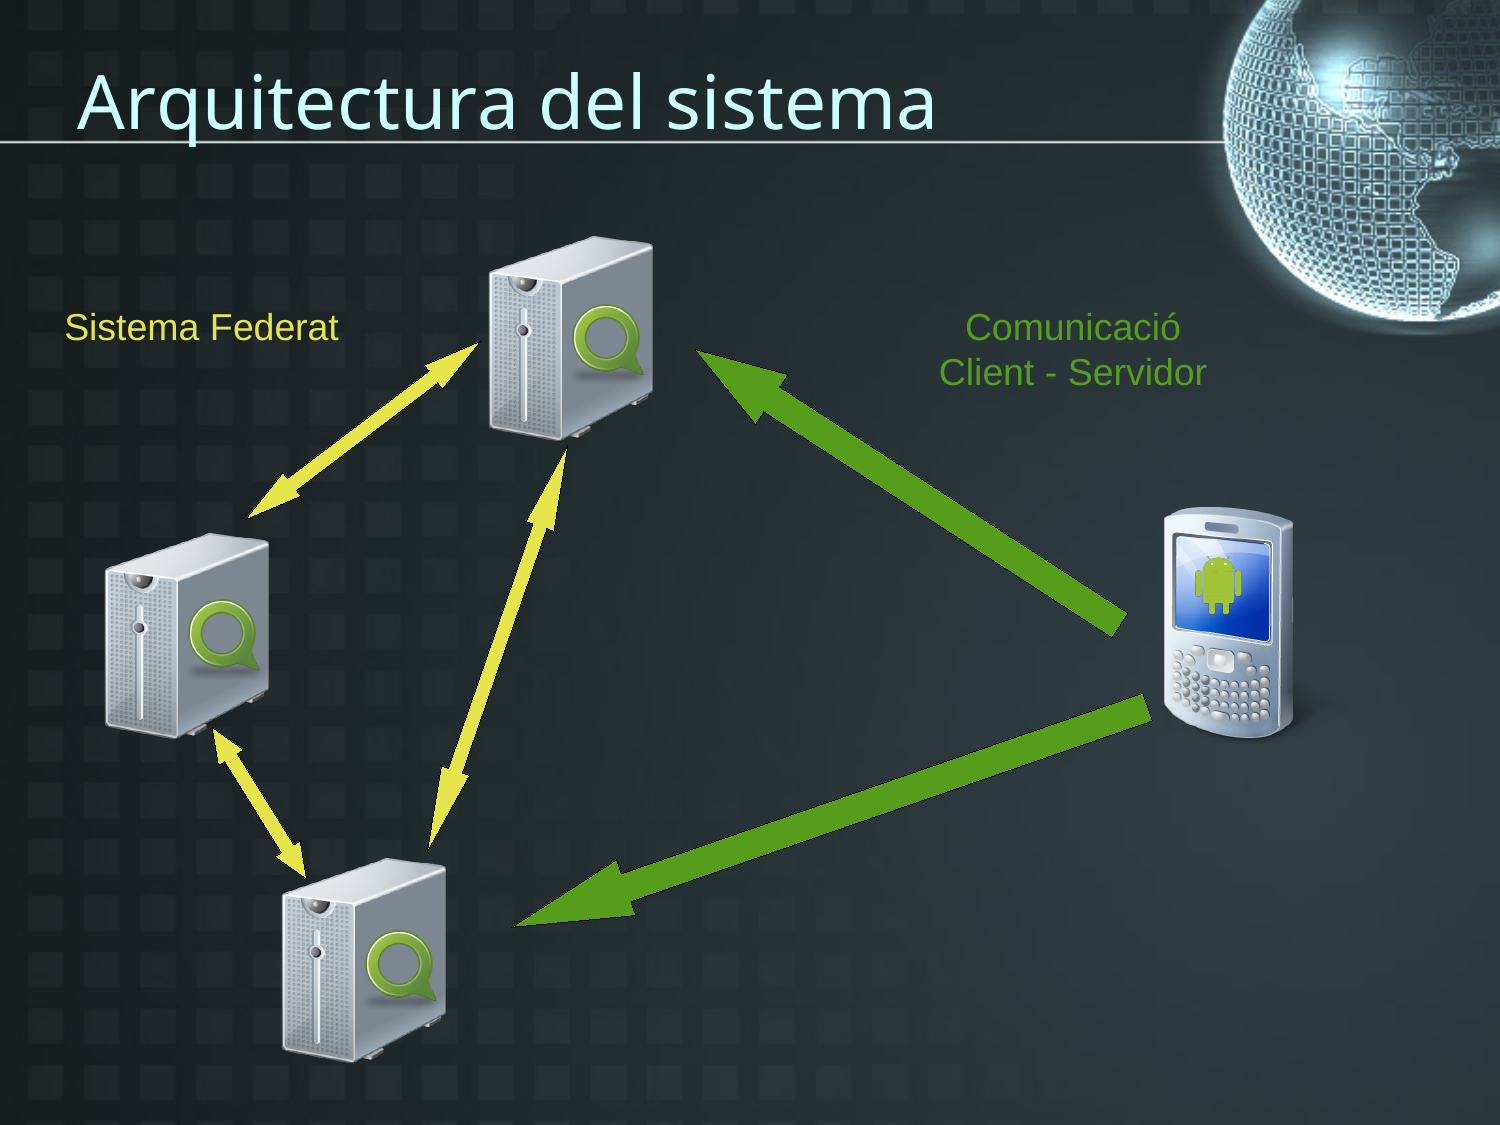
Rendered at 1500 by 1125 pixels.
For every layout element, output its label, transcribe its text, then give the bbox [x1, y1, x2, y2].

text_box [695, 349, 1128, 638]
text_box Comunicació Client - Servidor [876, 295, 1270, 414]
picture [0, 0, 1500, 1125]
text_box [214, 739, 304, 858]
text_box Sistema Federat [49, 295, 355, 356]
text_box [427, 445, 568, 852]
text_box [511, 693, 1153, 928]
text_box [245, 344, 472, 520]
title Arquitectura del sistema [62, 24, 1213, 176]
